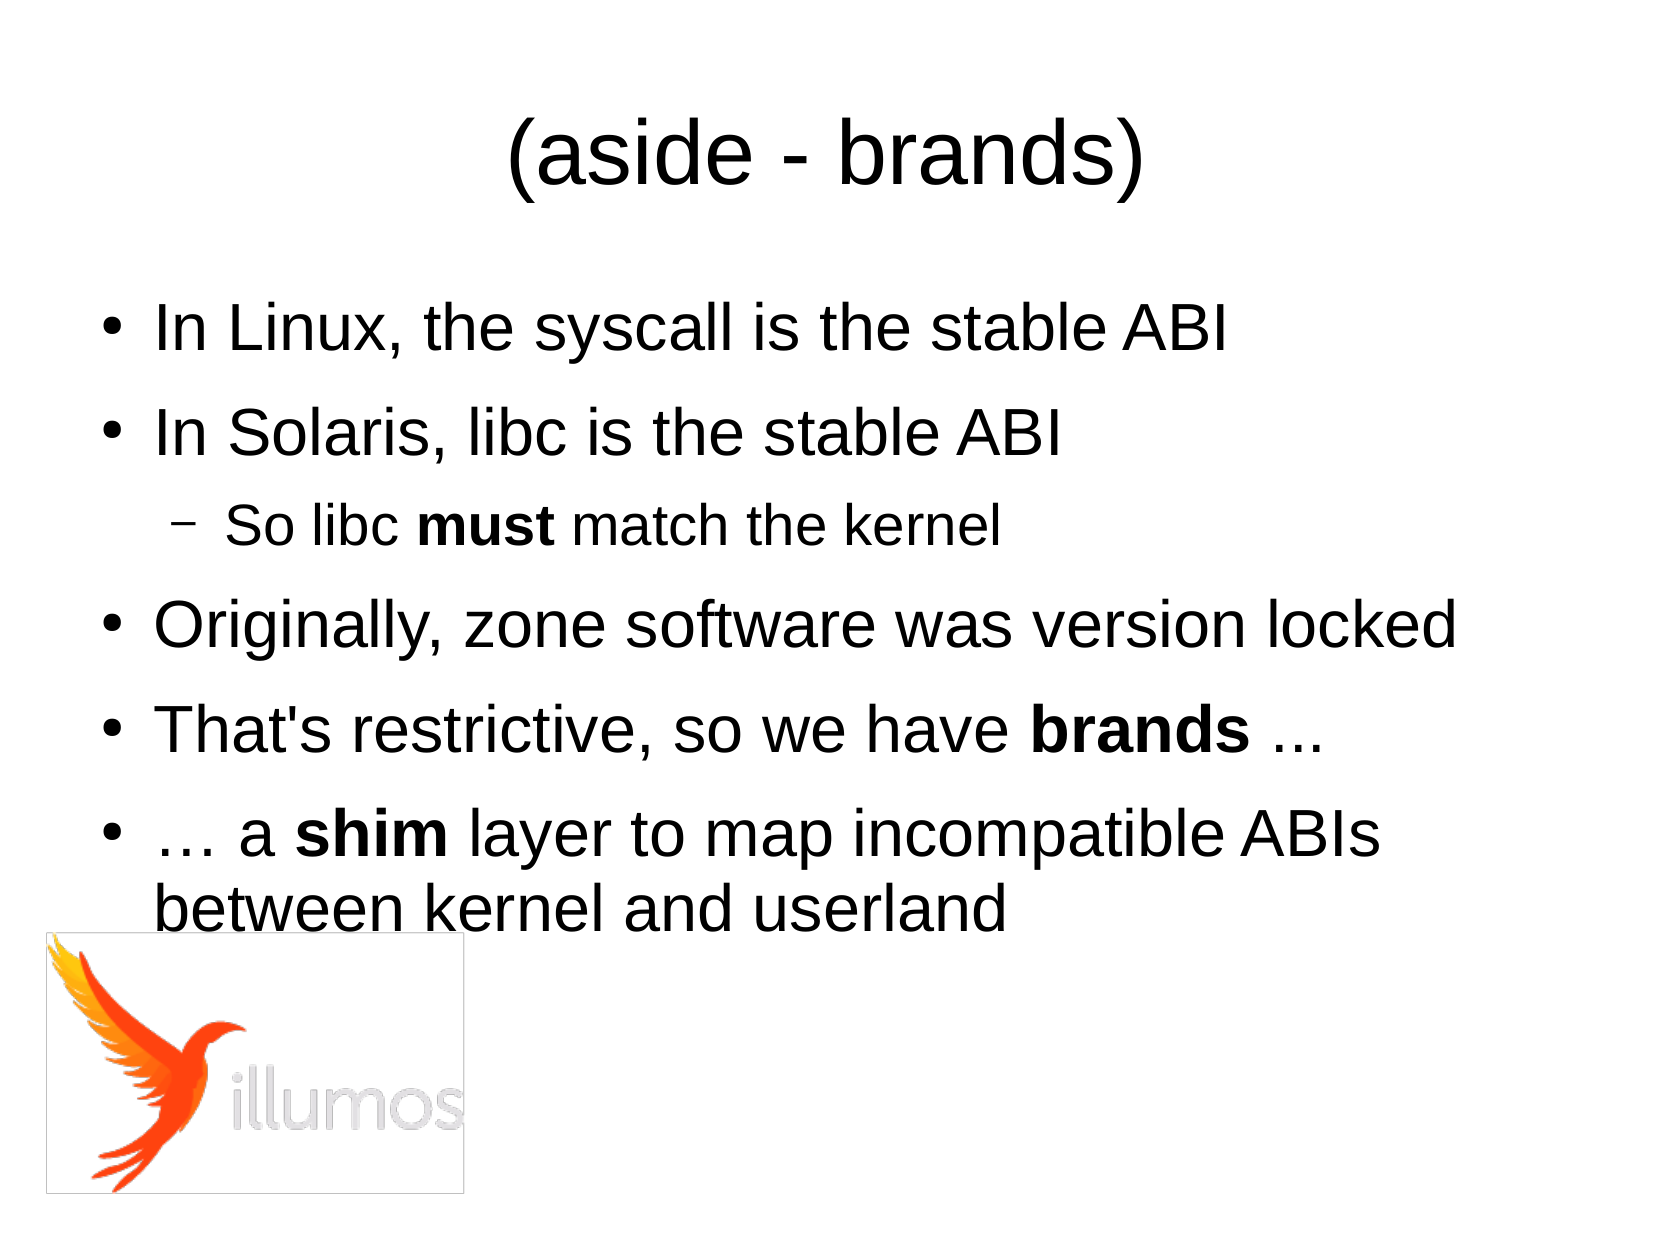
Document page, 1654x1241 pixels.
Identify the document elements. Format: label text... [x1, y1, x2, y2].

picture [0, 886, 511, 1241]
list In Linux, the syscall is the stable ABI In Solaris, libc is the stable ABI So libc must match the kernel Originally, zone software was version locked That's restrictive, so we have brands ... … a shim layer to map incompatible ABIs between kernel and userland [82, 290, 1571, 1010]
title (aside - brands) [82, 49, 1571, 257]
